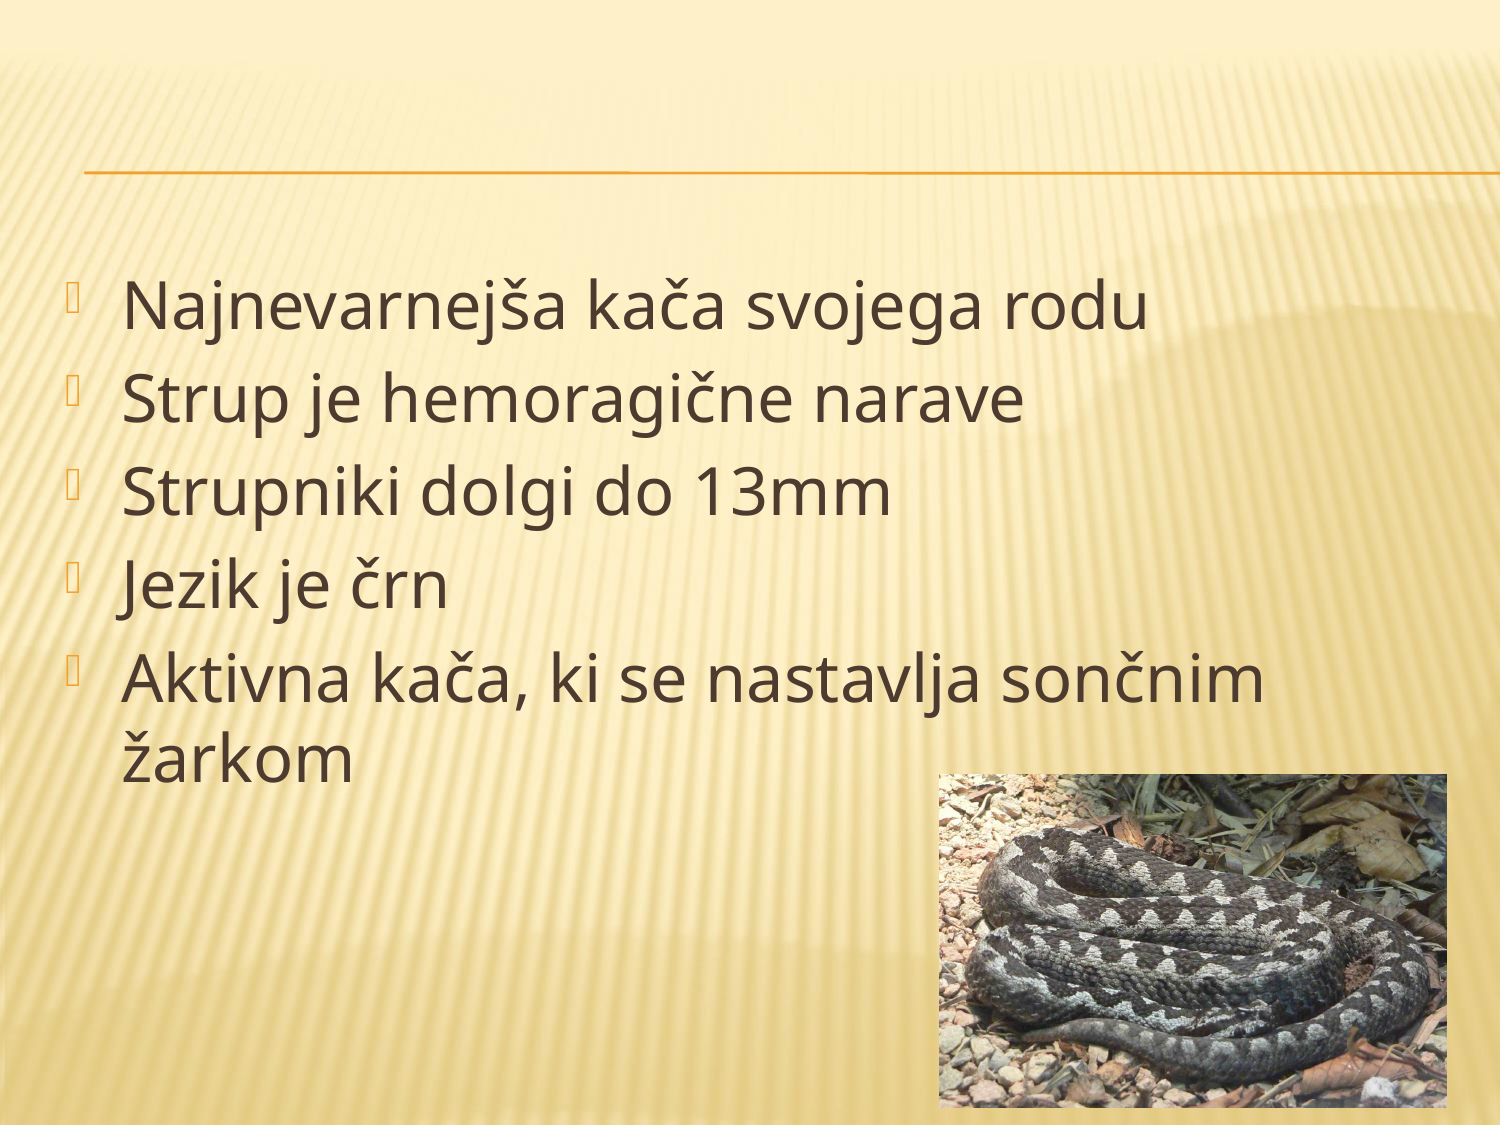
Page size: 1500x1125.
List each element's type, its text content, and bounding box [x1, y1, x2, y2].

picture [0, 0, 1500, 1125]
list Najnevarnejša kača svojega rodu Strup je hemoragične narave Strupniki dolgi do 13mm Jezik je črn Aktivna kača, ki se nastavlja sončnim žarkom [50, 254, 1475, 998]
